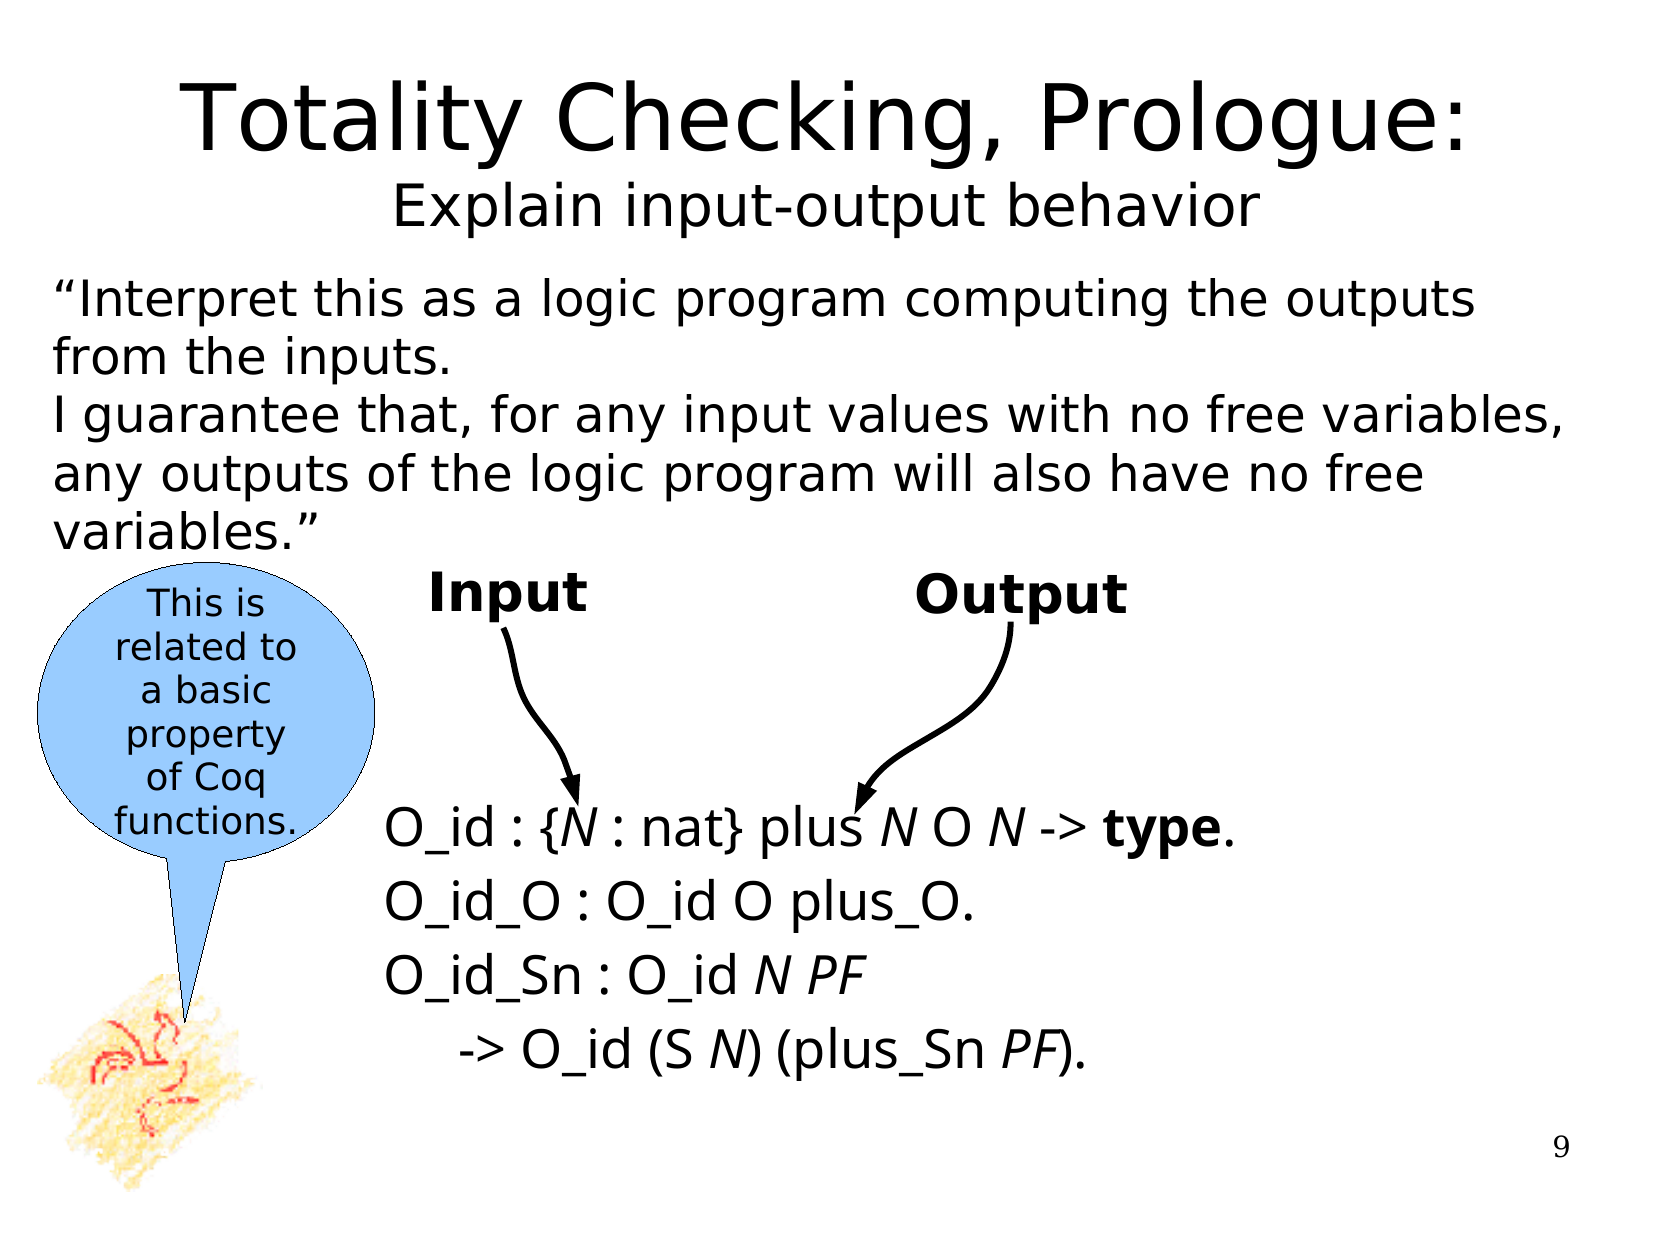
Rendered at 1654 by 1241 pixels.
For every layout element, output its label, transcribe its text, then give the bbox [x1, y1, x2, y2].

text_box O_id : {N : nat} plus N O N -> type. O_id_O : O_id O plus_O. O_id_Sn : O_id N PF -> O_id (S N) (plus_Sn PF). [368, 781, 1276, 1125]
text_box This is related to a basic property of Coq functions. [37, 562, 375, 1023]
text_box “Interpret this as a logic program computing the outputs from the inputs. I guarantee that, for any input values with no free variables, any outputs of the logic program will also have no free variables.” [37, 262, 1613, 569]
title Totality Checking, Prologue: Explain input-output behavior [82, 56, 1571, 250]
text_box Input [412, 569, 638, 632]
picture [37, 974, 263, 1192]
text_box Output [900, 569, 1163, 635]
